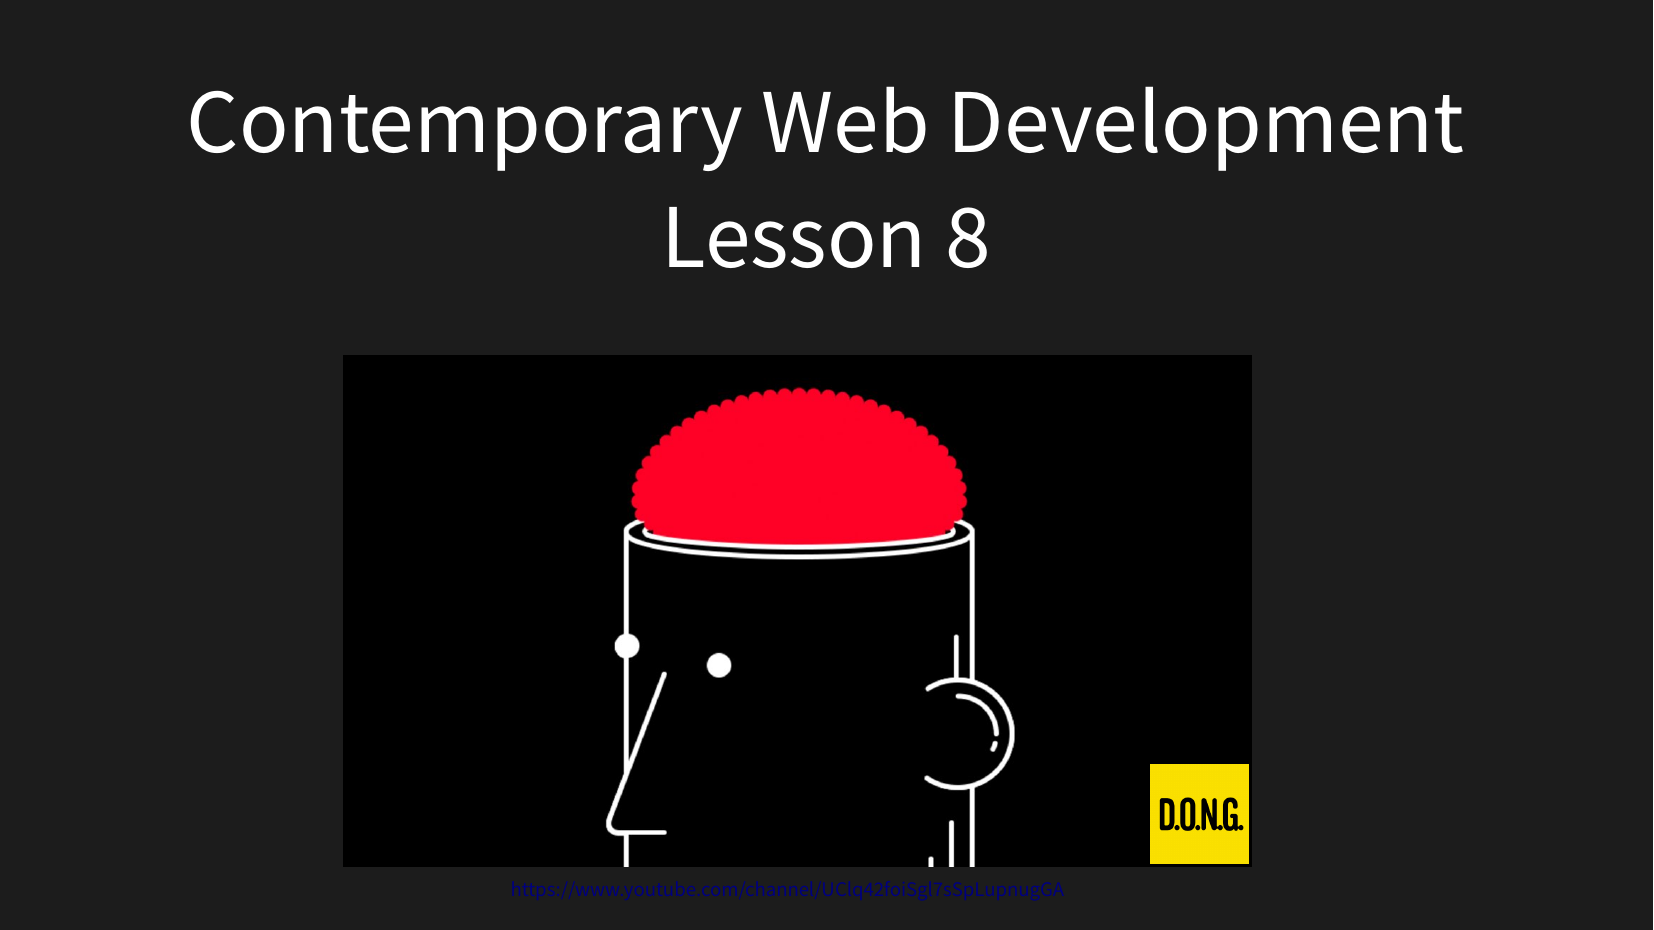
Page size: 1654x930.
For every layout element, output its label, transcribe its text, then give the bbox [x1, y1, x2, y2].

picture [343, 355, 1252, 867]
title Contemporary Web Development Lesson 8 [0, 61, 1653, 293]
text_box https://www.youtube.com/channel/UClq42foiSgl7sSpLupnugGA [454, 867, 1121, 912]
